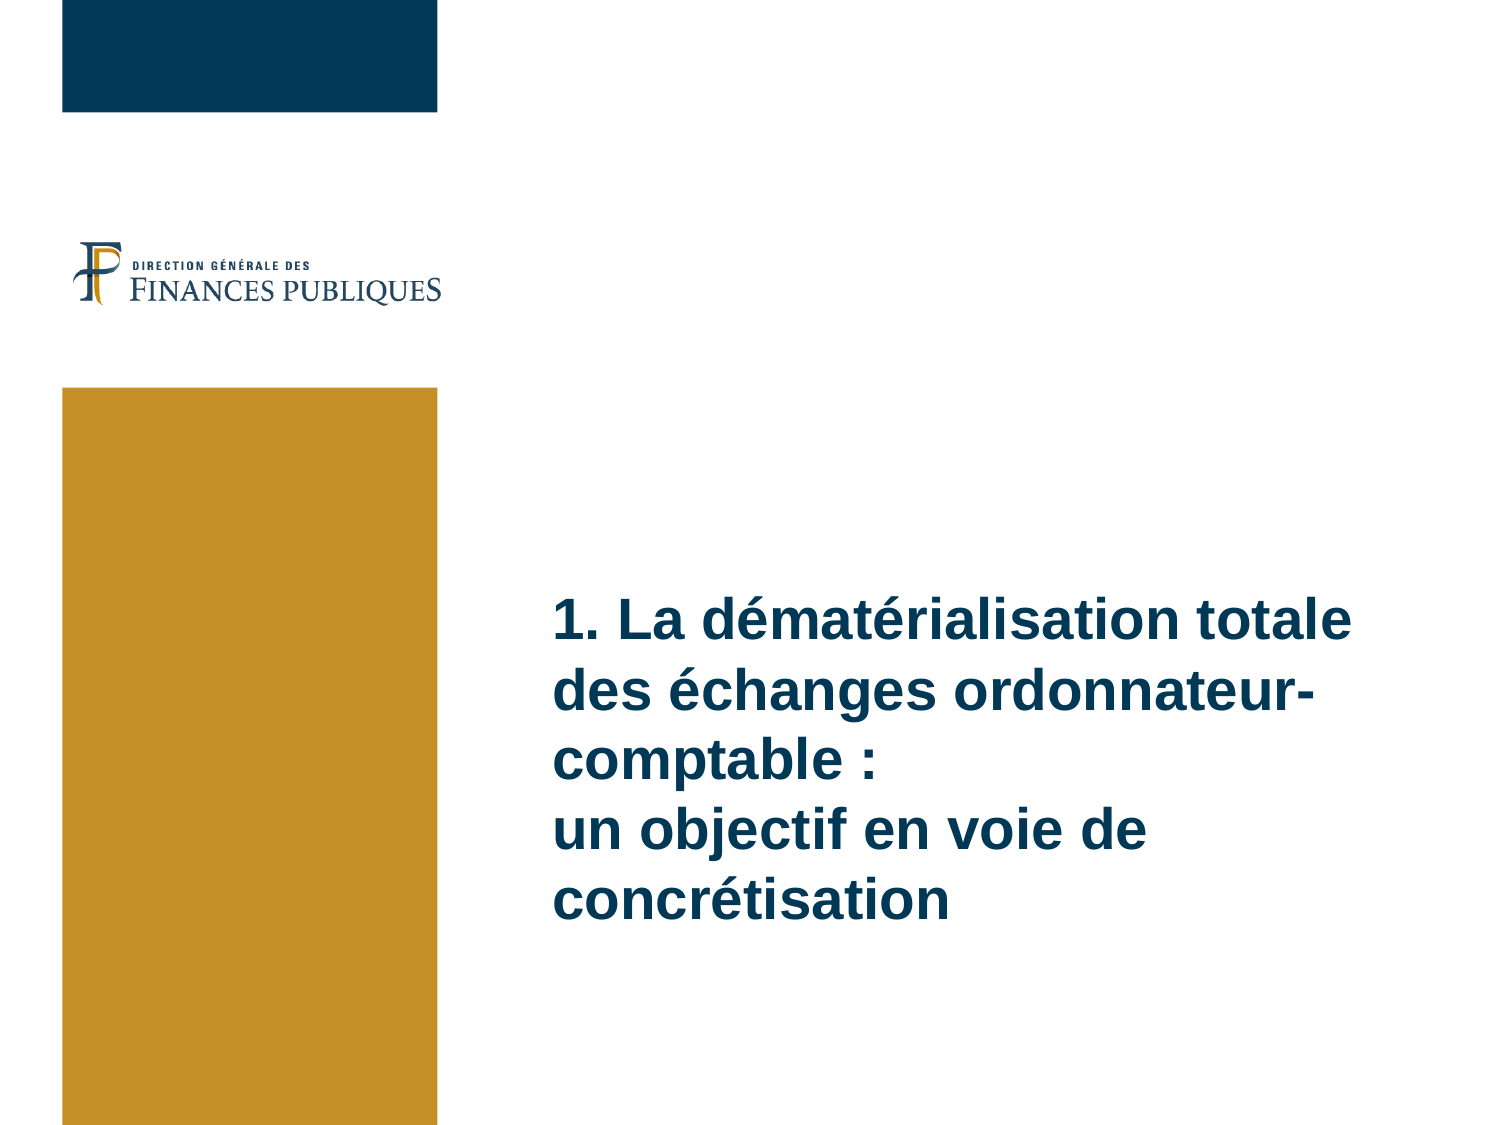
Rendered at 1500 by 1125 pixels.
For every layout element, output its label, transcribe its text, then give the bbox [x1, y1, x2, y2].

picture [50, 219, 463, 328]
title 1. La dématérialisation totale des échanges ordonnateur-comptable : un objectif en voie de concrétisation [537, 573, 1440, 940]
